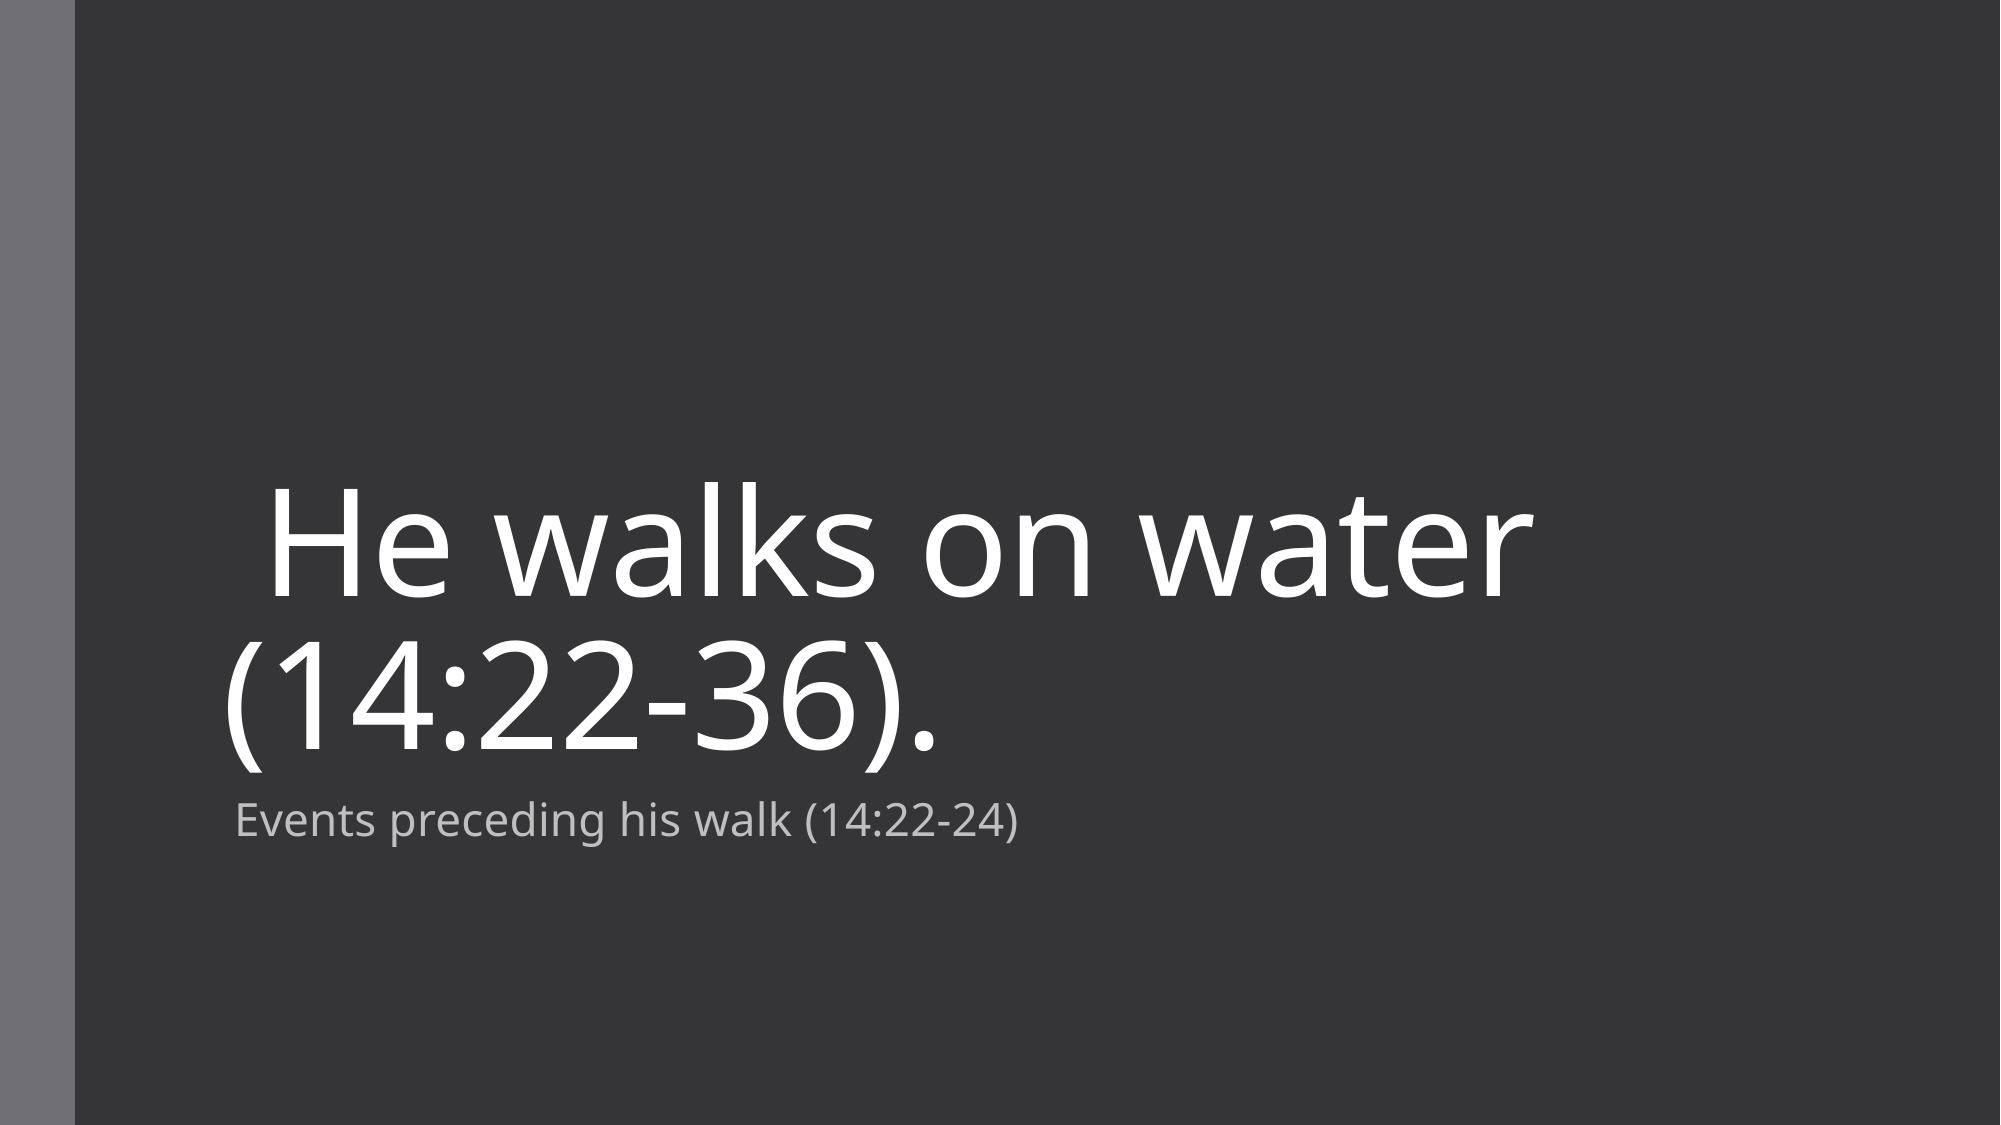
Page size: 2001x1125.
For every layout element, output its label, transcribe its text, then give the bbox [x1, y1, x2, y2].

subtitle Events preceding his walk (14:22-24) [206, 787, 1752, 1066]
title He walks on water (14:22-36). [206, 124, 1752, 787]
